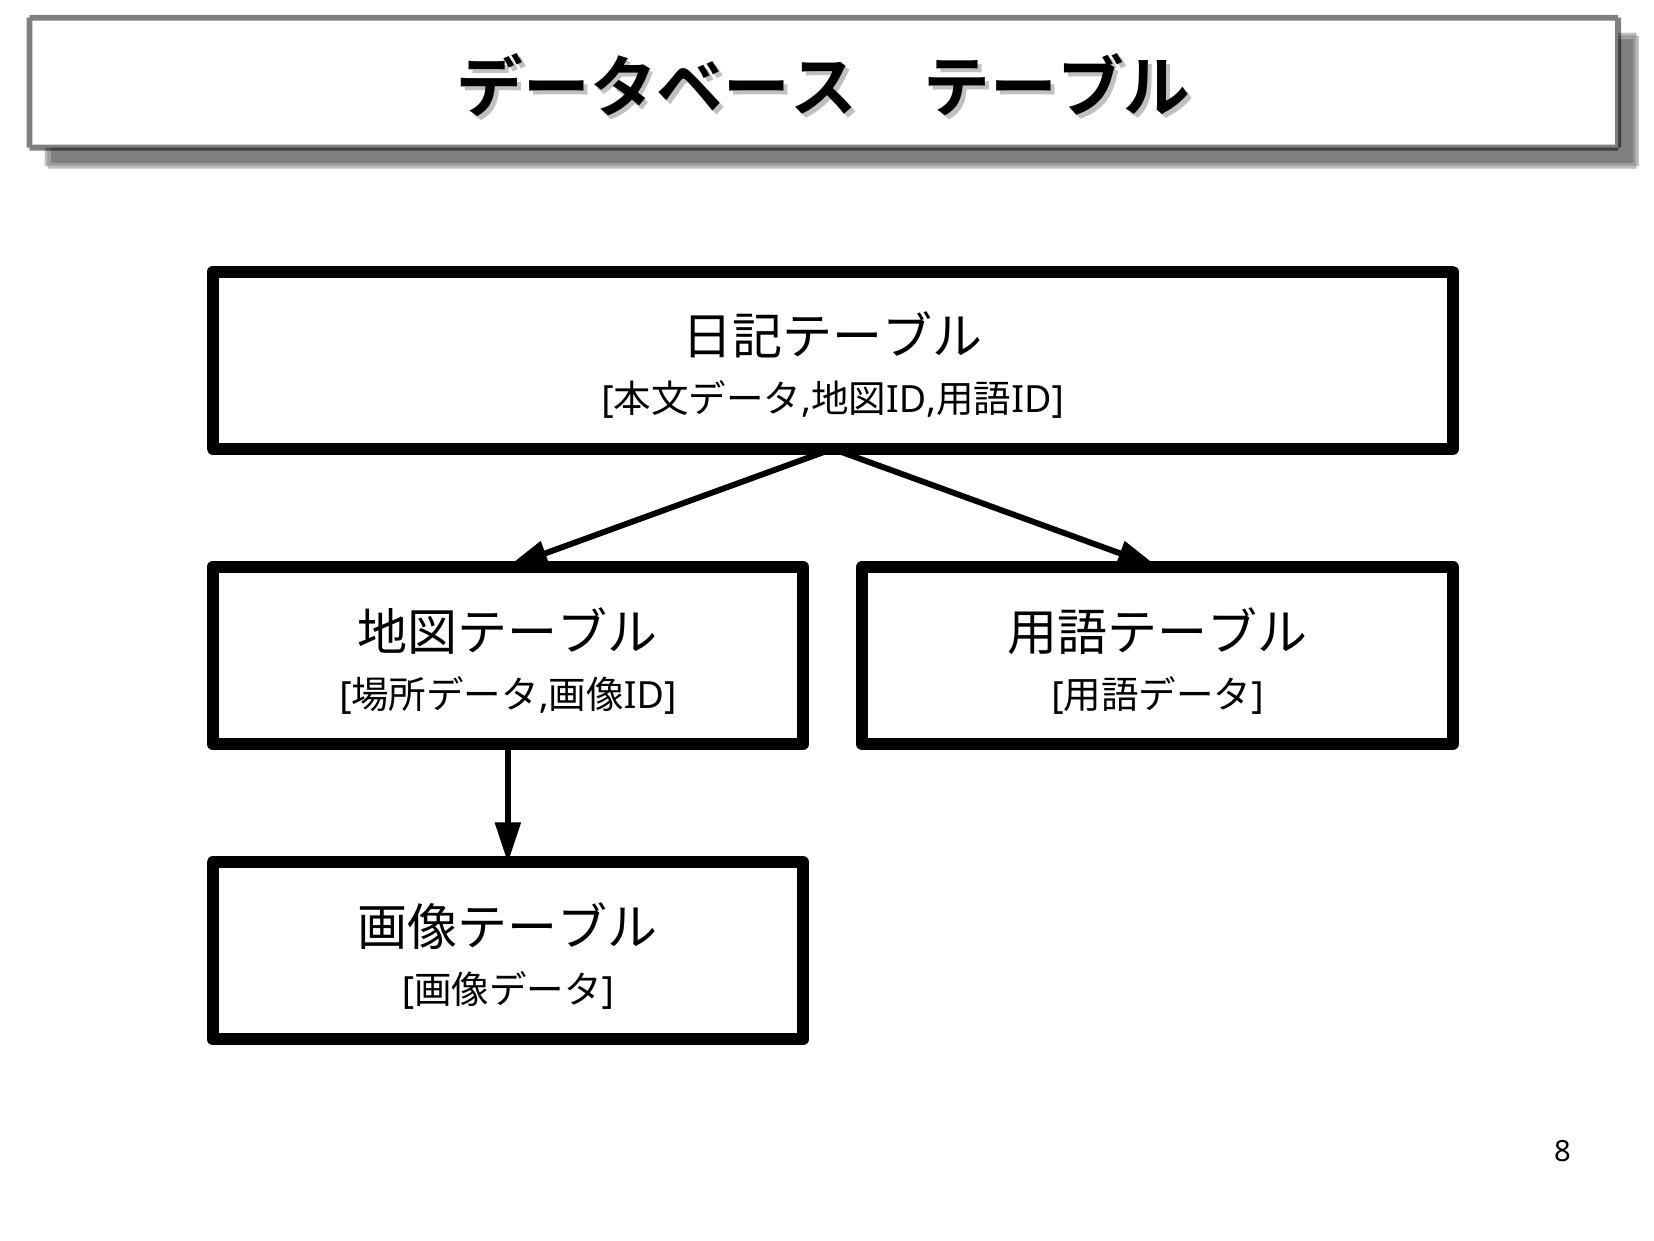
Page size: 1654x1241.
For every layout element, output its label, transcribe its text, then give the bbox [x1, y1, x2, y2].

text_box 日記テーブル [本文データ,地図ID,用語ID] [212, 271, 1453, 449]
text_box データベース テーブル [29, 17, 1619, 148]
text_box 地図テーブル [場所データ,画像ID] [212, 566, 804, 745]
text_box 用語テーブル [用語データ] [862, 566, 1453, 745]
text_box 画像テーブル [画像データ] [212, 862, 804, 1040]
